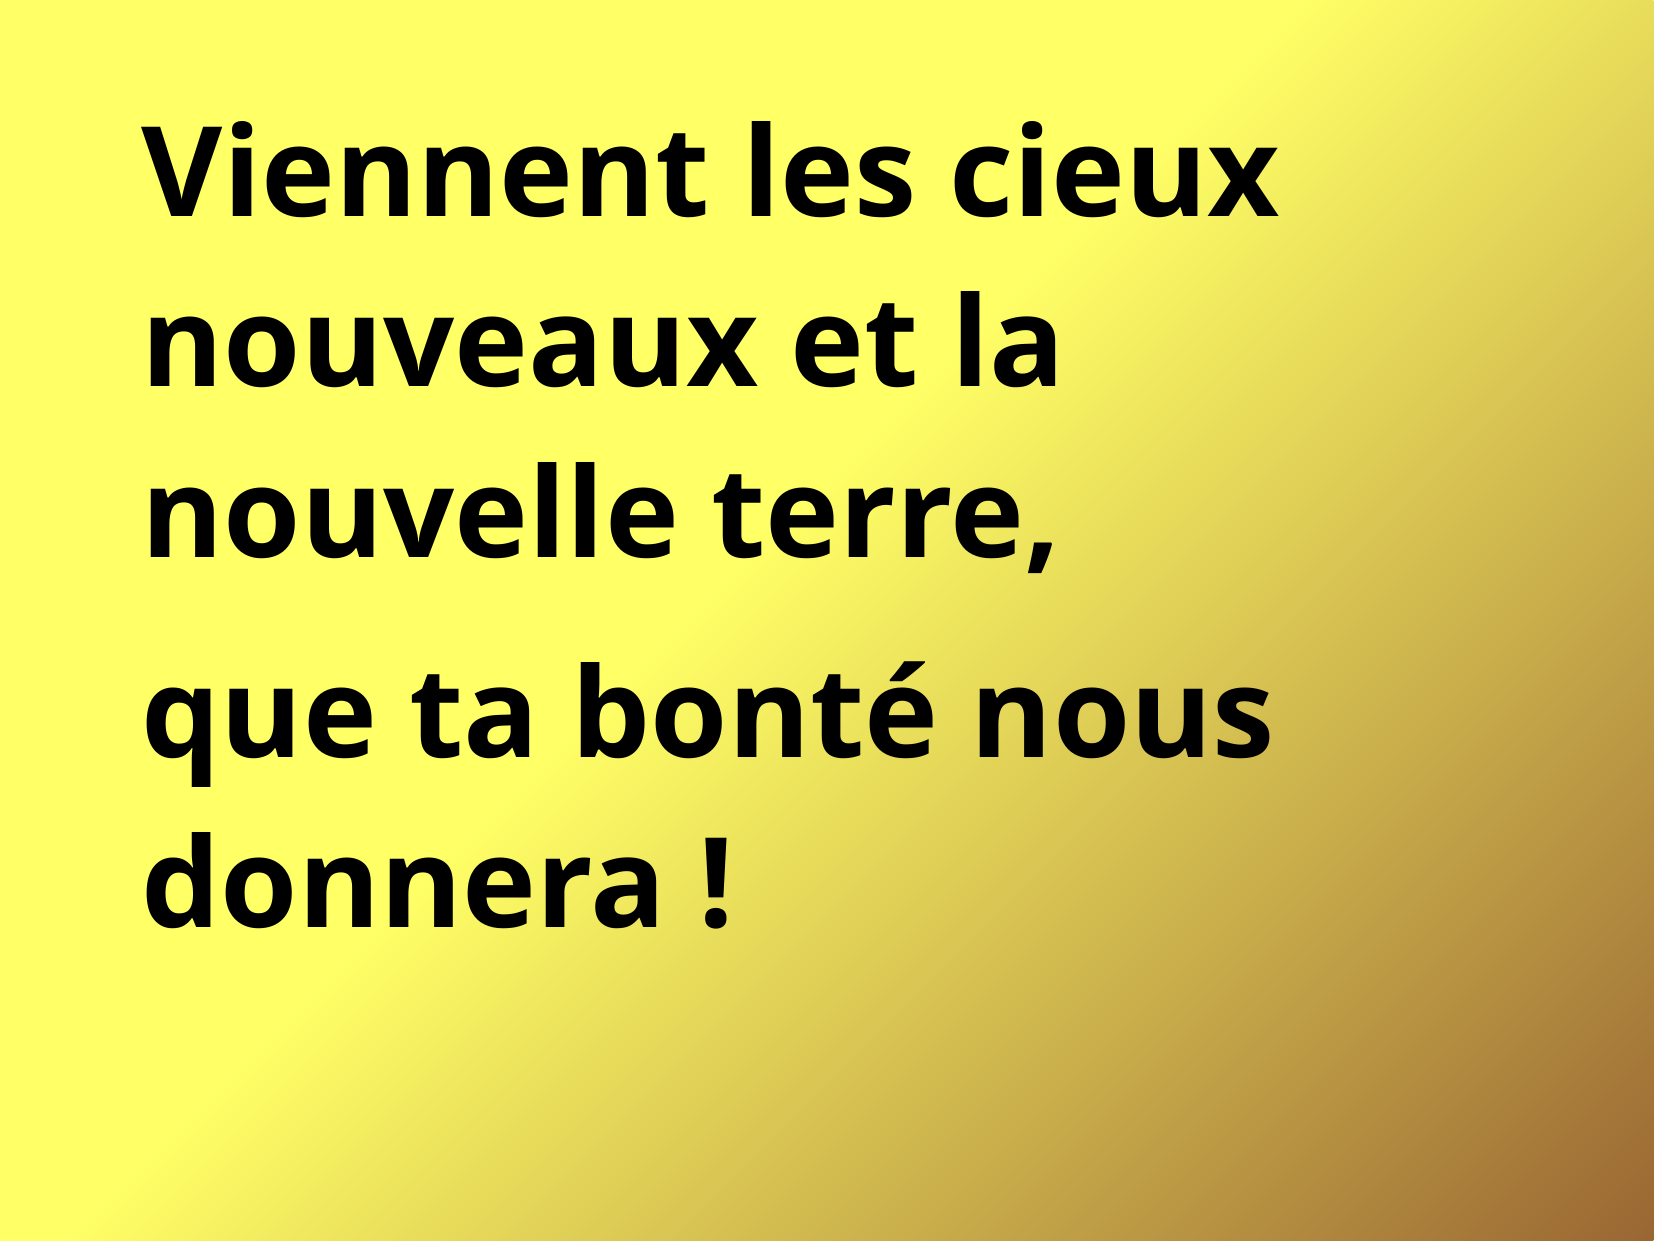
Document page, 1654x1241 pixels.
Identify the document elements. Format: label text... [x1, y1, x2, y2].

list Viennent les cieux nouveaux et la nouvelle terre, que ta bonté nous donnera ! [70, 82, 1560, 1188]
